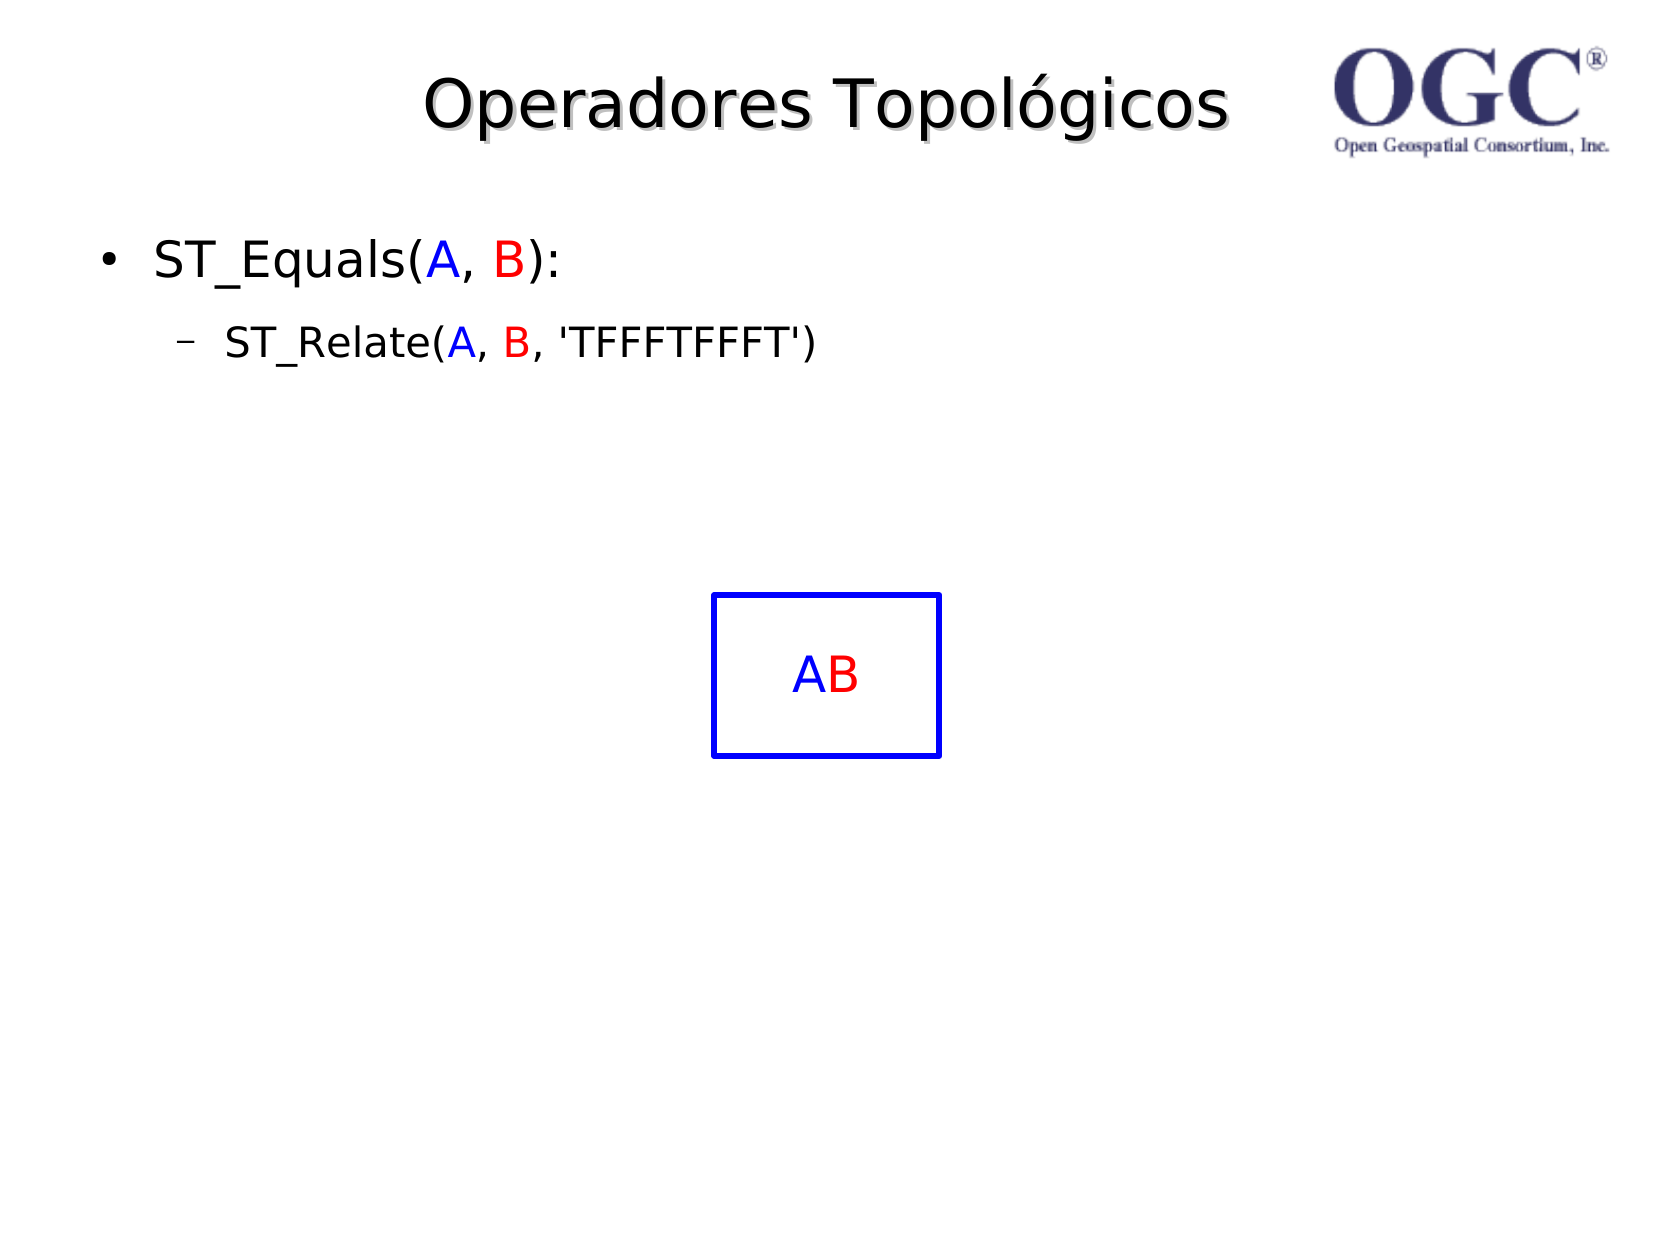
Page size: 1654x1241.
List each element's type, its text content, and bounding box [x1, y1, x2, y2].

picture [1320, 23, 1625, 178]
list ST_Equals(A, B): ST_Relate(A, B, 'TFFFTFFFT') [82, 231, 1571, 1050]
text_box AB [714, 595, 940, 756]
title Operadores Topológicos [59, 25, 1595, 184]
